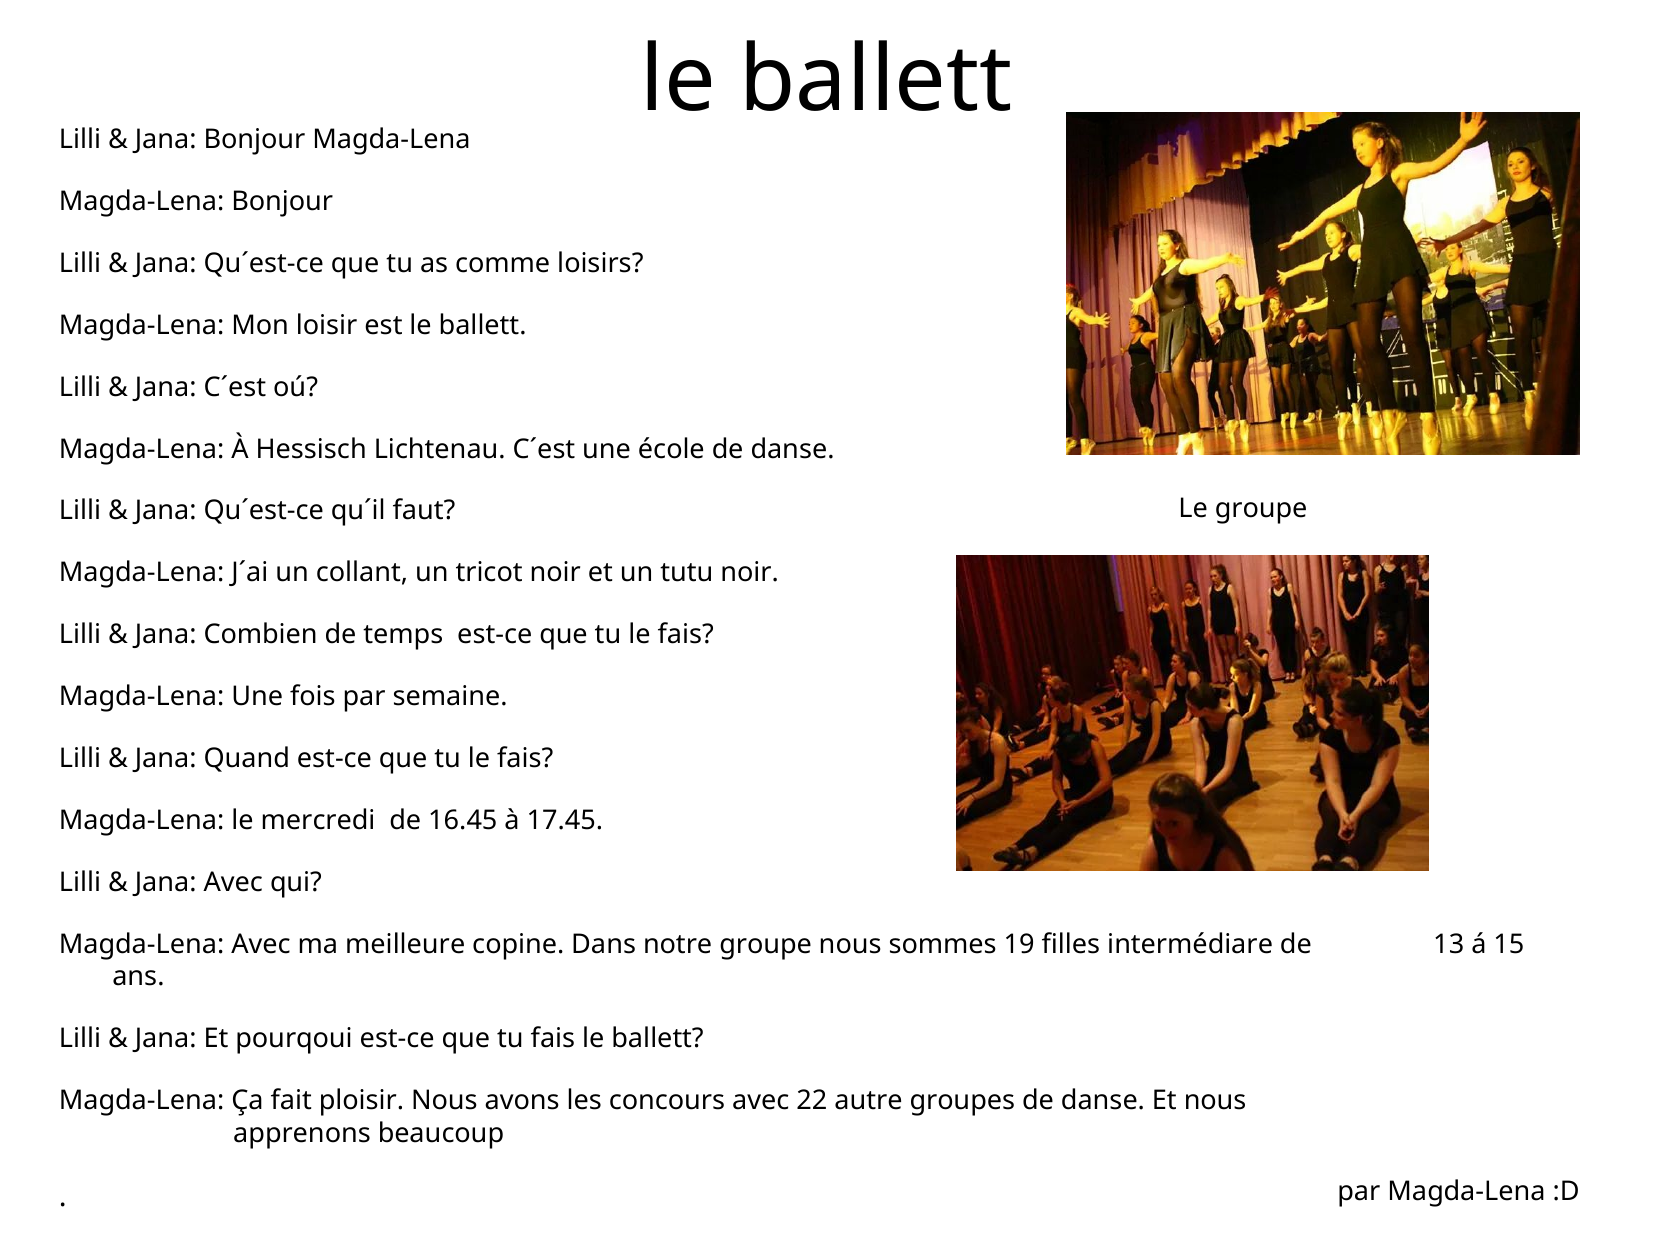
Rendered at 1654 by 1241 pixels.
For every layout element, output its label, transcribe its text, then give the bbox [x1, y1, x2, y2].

picture [1066, 112, 1580, 455]
title le ballett [82, 0, 1571, 121]
text_box Le groupe [1163, 482, 1530, 531]
text_box par Magda-Lena :D [1322, 1166, 1654, 1215]
list Lilli & Jana: Bonjour Magda-Lena Magda-Lena: Bonjour Lilli & Jana: Qu´est-ce que tu as comme loisirs? Magda-Lena: Mon loisir est le ballett. Lilli & Jana: C´est oú? Magda-Lena: À Hessisch Lichtenau. C´est une école de danse. Lilli & Jana: Qu´est-ce qu´il faut? Magda-Lena: J´ai un collant, un tricot noir et un tutu noir. Lilli & Jana: Combien de temps est-ce que tu le fais? Magda-Lena: Une fois par semaine. Lilli & Jana: Quand est-ce que tu le fais? Magda-Lena: le mercredi de 16.45 à 17.45. Lilli & Jana: Avec qui? Magda-Lena: Avec ma meilleure copine. Dans notre groupe nous sommes 19 filles intermédiare de 13 á 15 ans. Lilli & Jana: Et pourqoui est-ce que tu fais le ballett? Magda-Lena: Ça fait ploisir. Nous avons les concours avec 22 autre groupes de danse. Et nous apprenons beaucoup . [41, 121, 1530, 1241]
picture [956, 555, 1429, 871]
